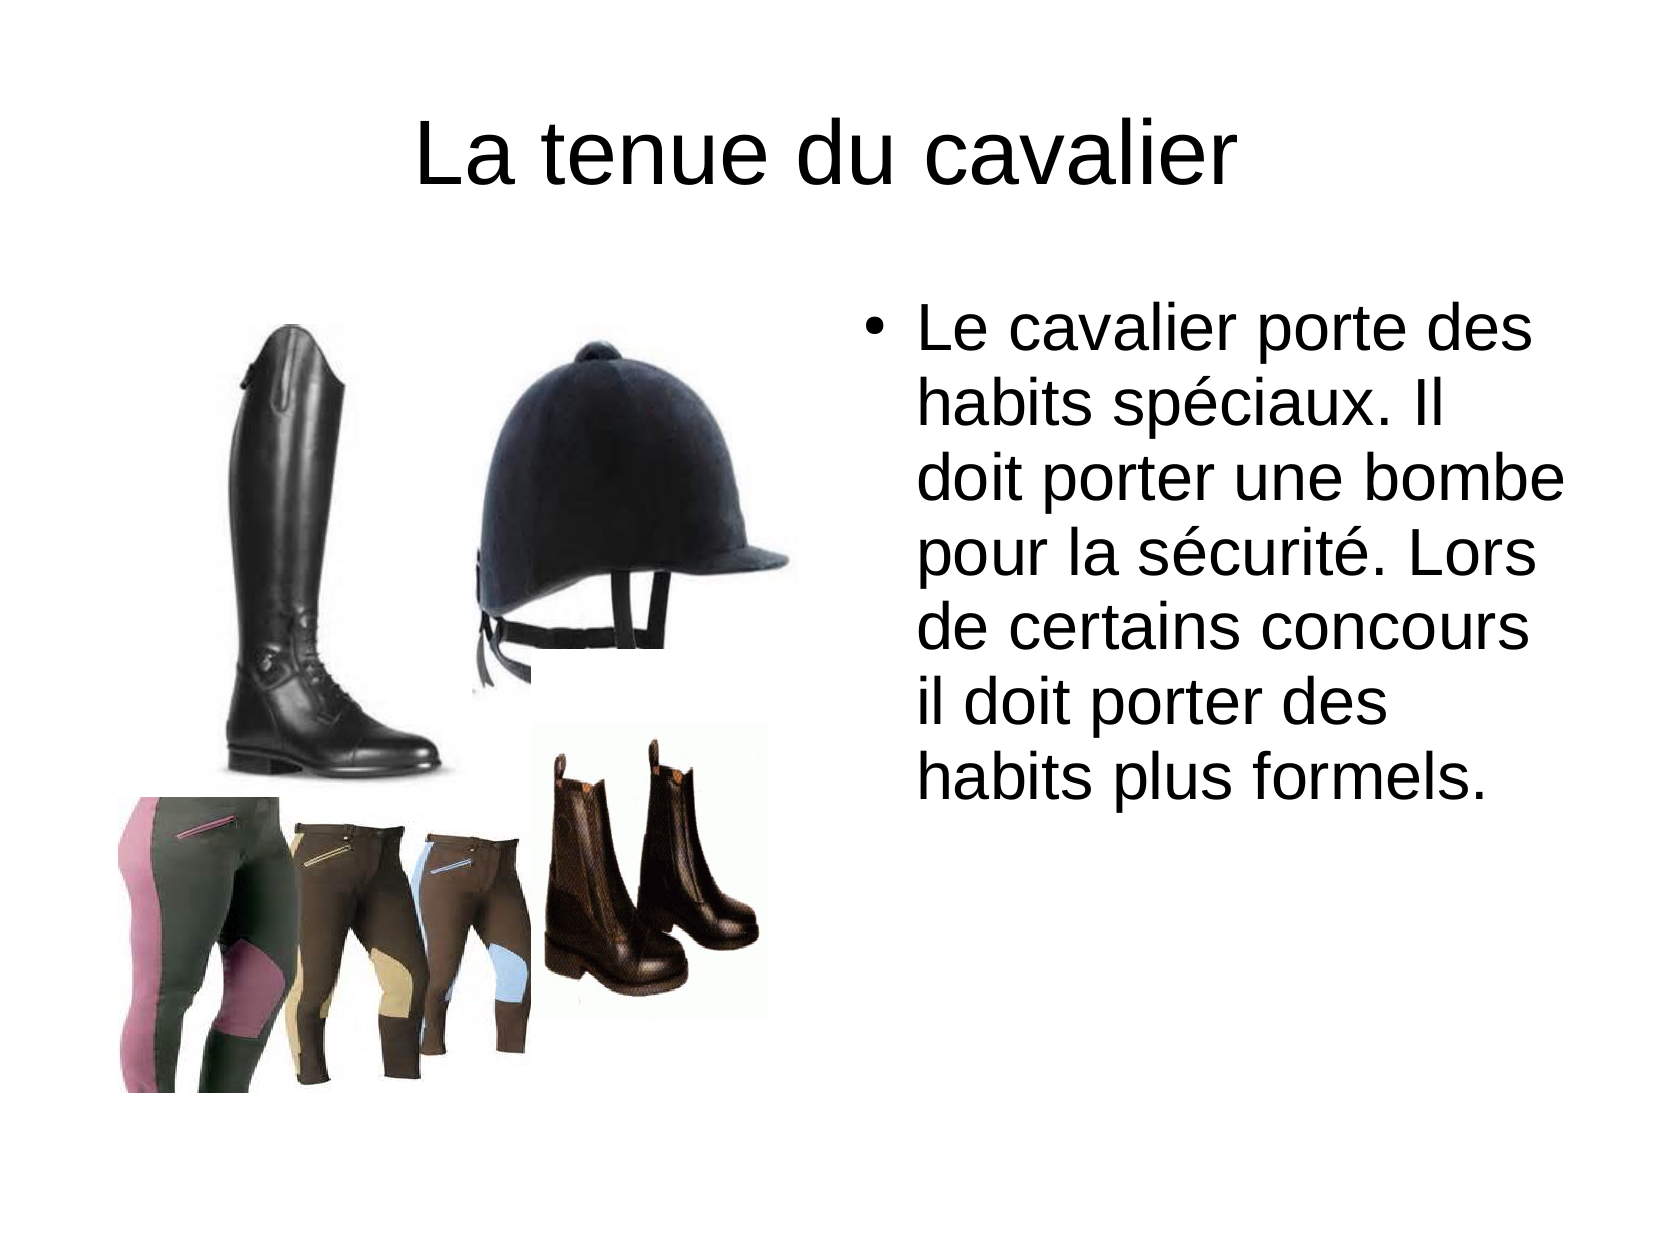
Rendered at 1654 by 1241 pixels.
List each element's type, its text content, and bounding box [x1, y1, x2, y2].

picture [92, 324, 798, 1093]
list Le cavalier porte des habits spéciaux. Il doit porter une bombe pour la sécurité. Lors de certains concours il doit porter des habits plus formels. [845, 290, 1572, 1109]
title La tenue du cavalier [82, 49, 1571, 257]
